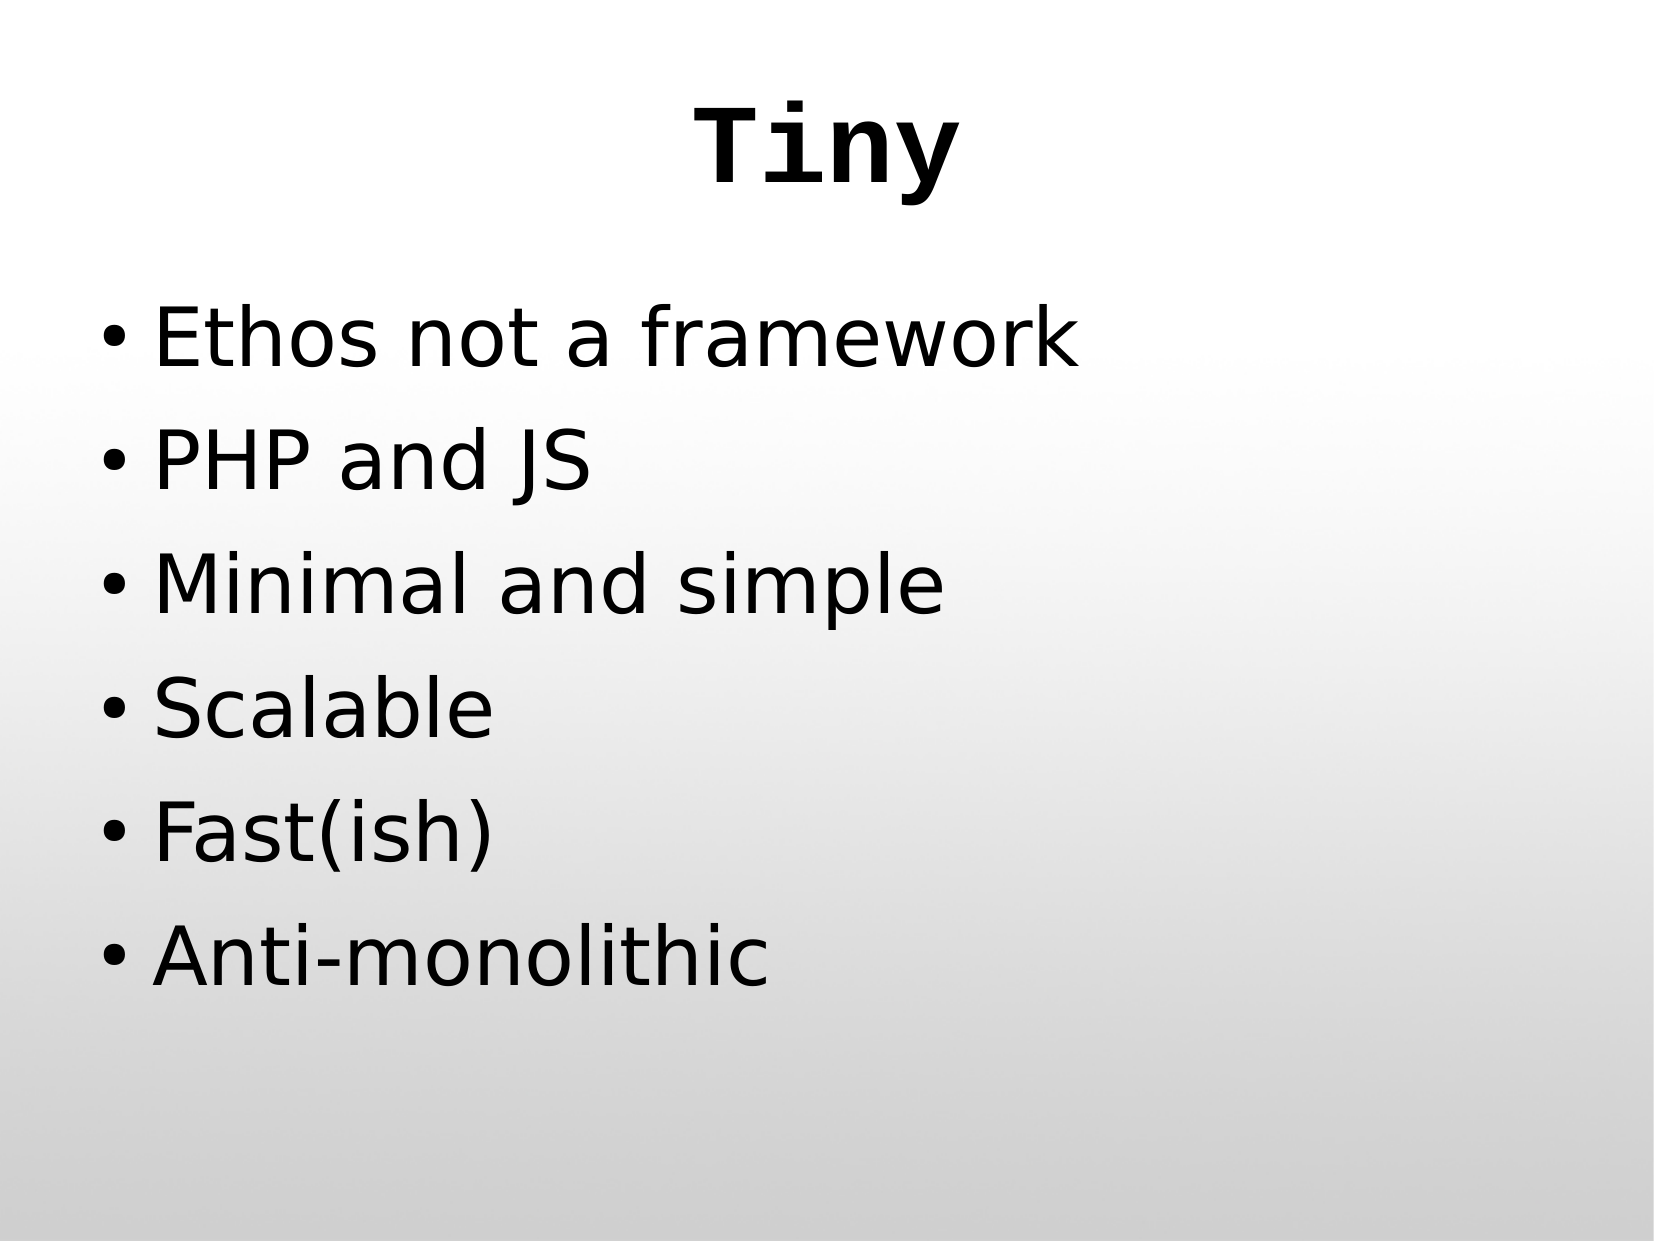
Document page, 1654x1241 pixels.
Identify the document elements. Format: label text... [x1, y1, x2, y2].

list Ethos not a framework PHP and JS Minimal and simple Scalable Fast(ish) Anti-monolithic [82, 290, 1571, 1010]
picture [0, 0, 1654, 1241]
title Tiny [82, 49, 1571, 257]
